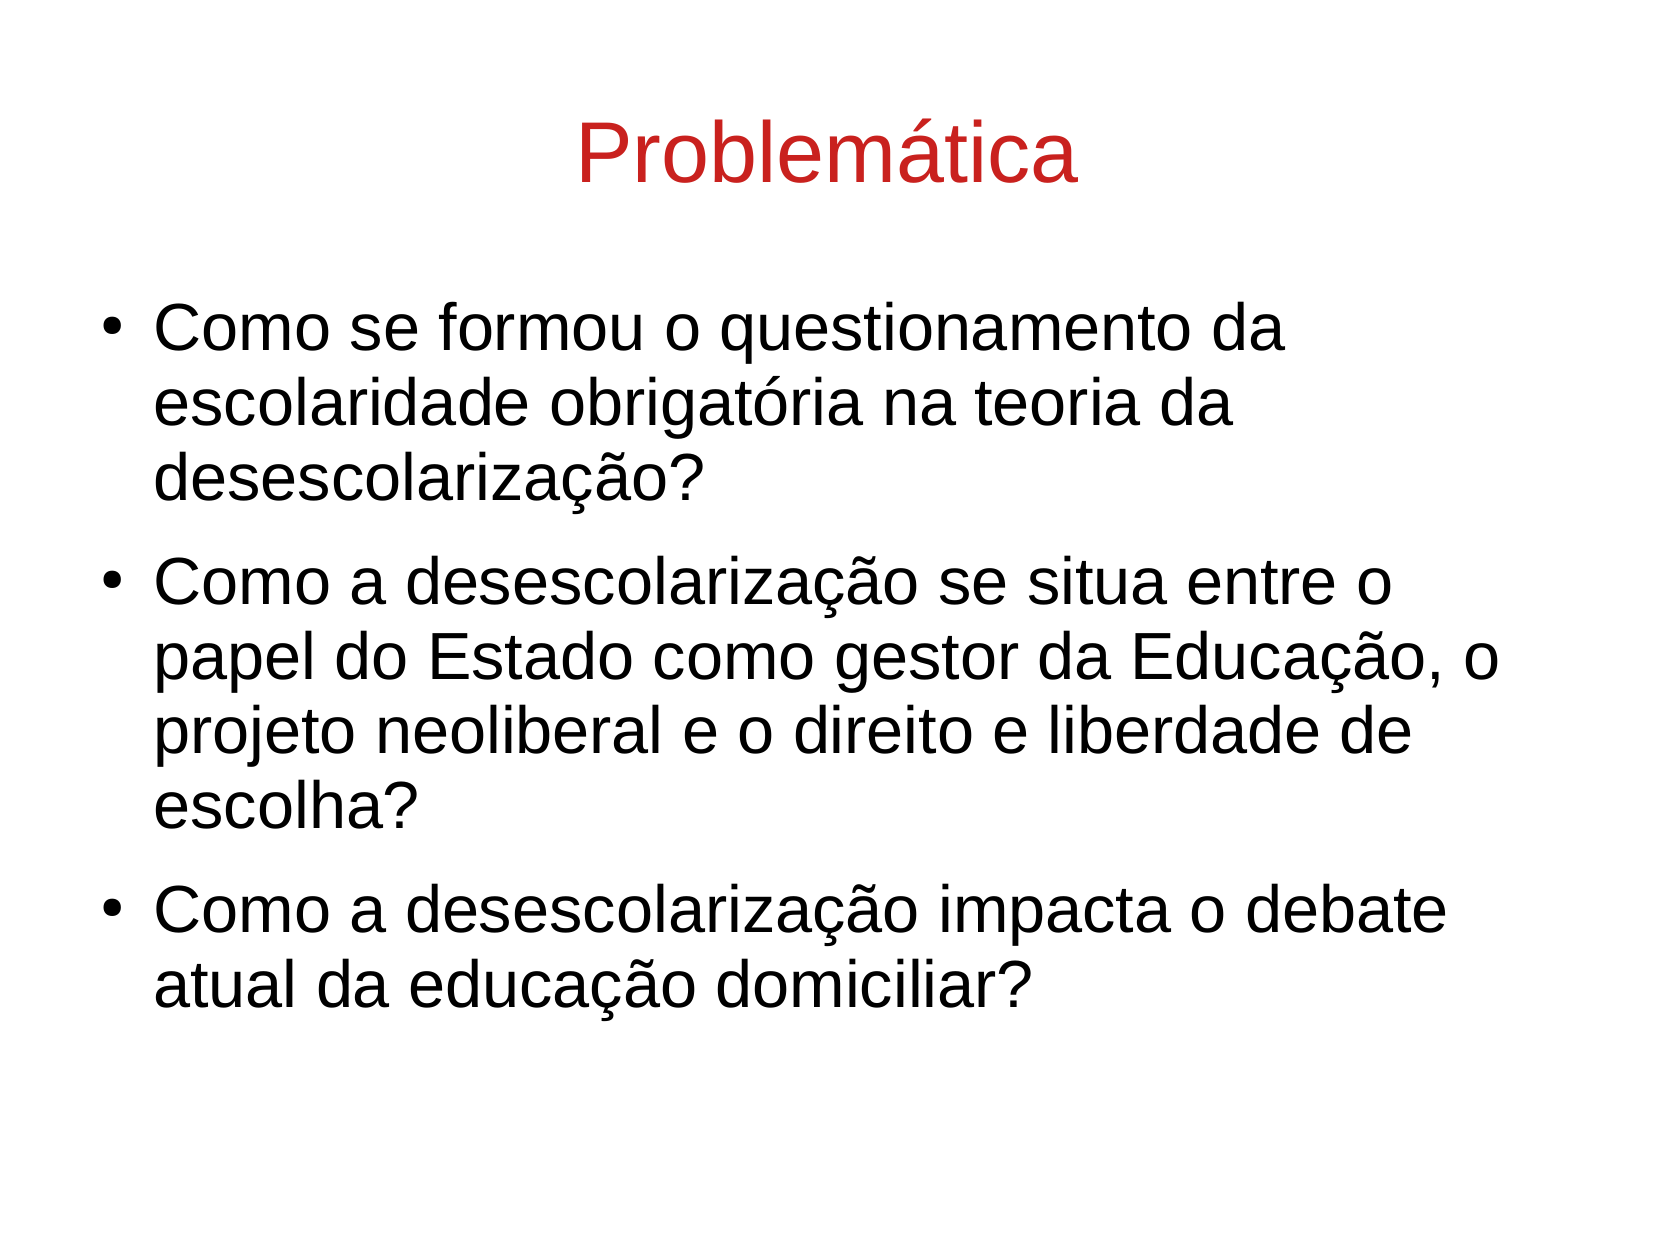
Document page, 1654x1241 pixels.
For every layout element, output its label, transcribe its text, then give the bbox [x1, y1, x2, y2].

title Problemática [82, 49, 1571, 257]
list Como se formou o questionamento da escolaridade obrigatória na teoria da desescolarização? Como a desescolarização se situa entre o papel do Estado como gestor da Educação, o projeto neoliberal e o direito e liberdade de escolha? Como a desescolarização impacta o debate atual da educação domiciliar? [82, 290, 1571, 1022]
